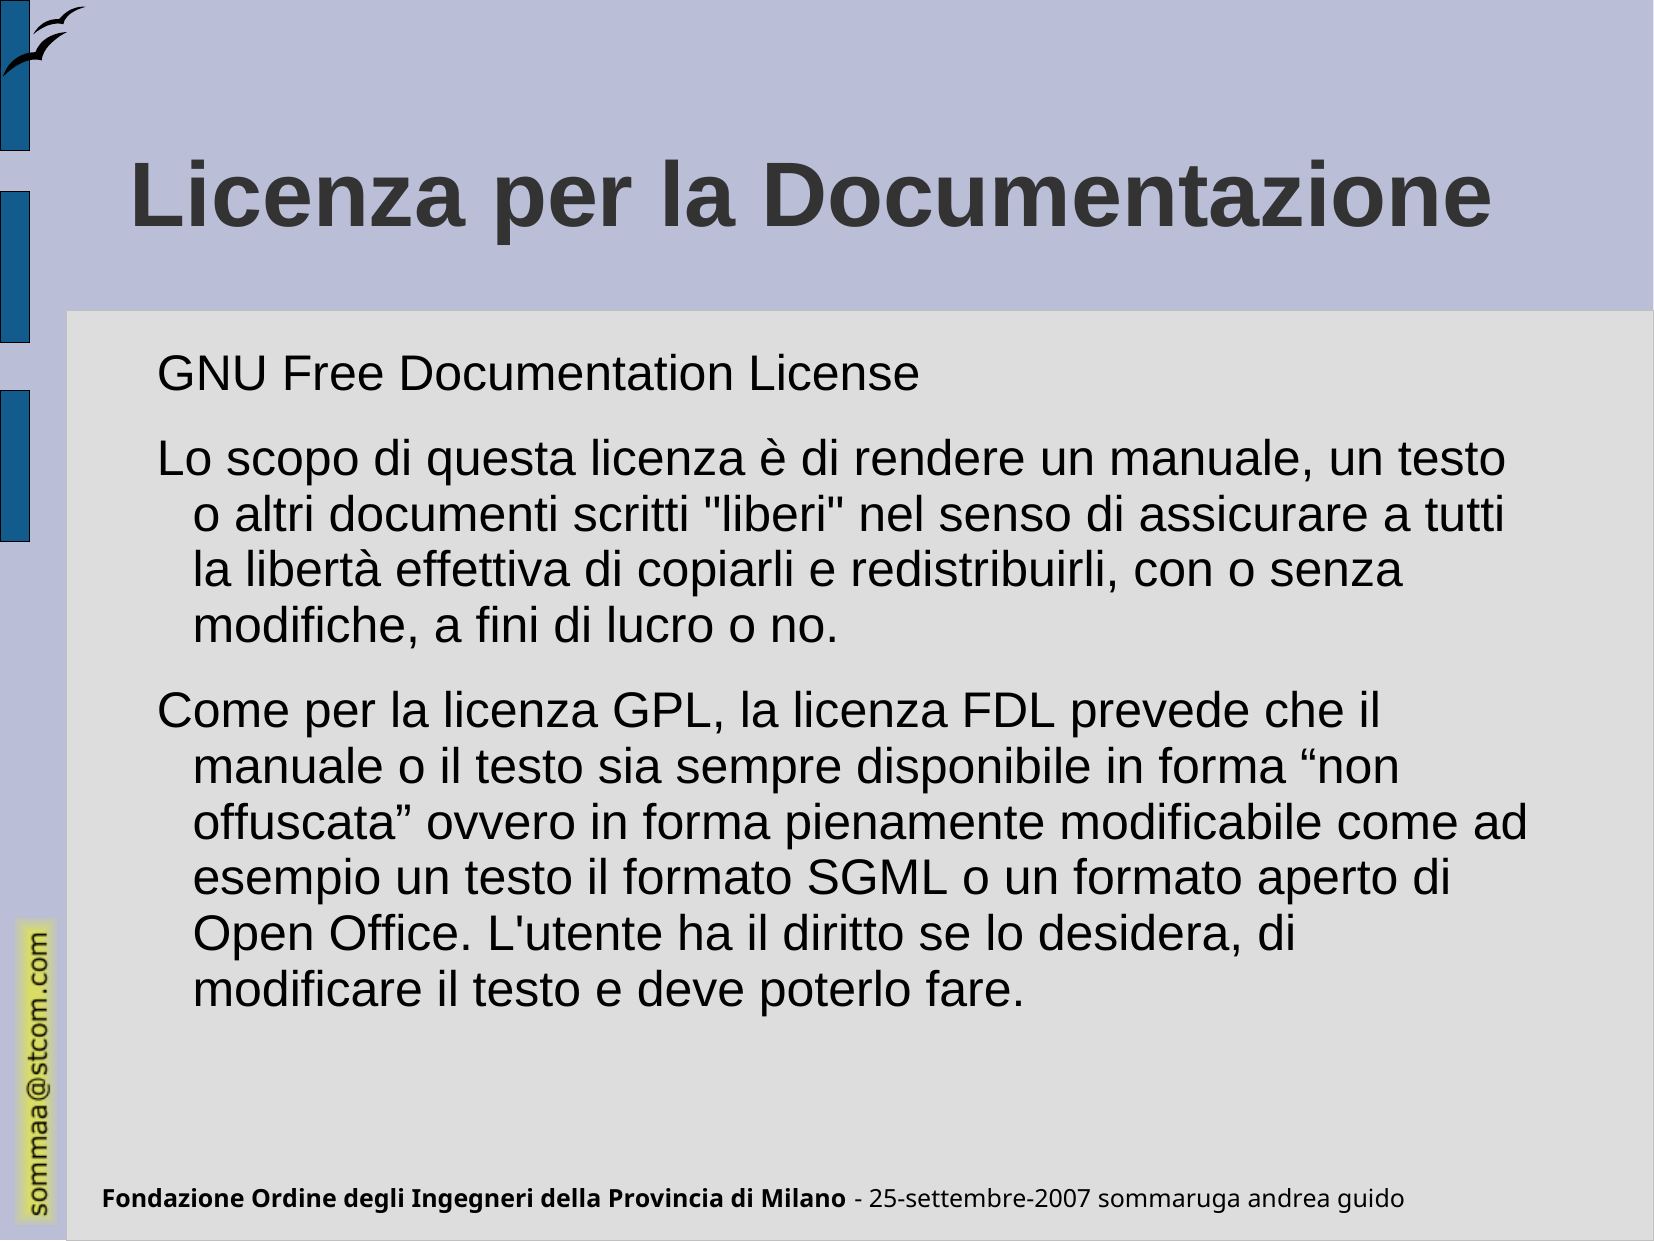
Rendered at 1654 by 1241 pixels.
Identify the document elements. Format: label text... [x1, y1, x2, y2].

title Licenza per la Documentazione [121, 91, 1534, 299]
picture [12, 915, 60, 1228]
list GNU Free Documentation License Lo scopo di questa licenza è di rendere un manuale, un testo o altri documenti scritti "liberi" nel senso di assicurare a tutti la libertà effettiva di copiarli e redistribuirli, con o senza modifiche, a fini di lucro o no. Come per la licenza GPL, la licenza FDL prevede che il manuale o il testo sia sempre disponibile in forma “non offuscata” ovvero in forma pienamente modificabile come ad esempio un testo il formato SGML o un formato aperto di Open Office. L'utente ha il diritto se lo desidera, di modificare il testo e deve poterlo fare. [121, 344, 1534, 1127]
